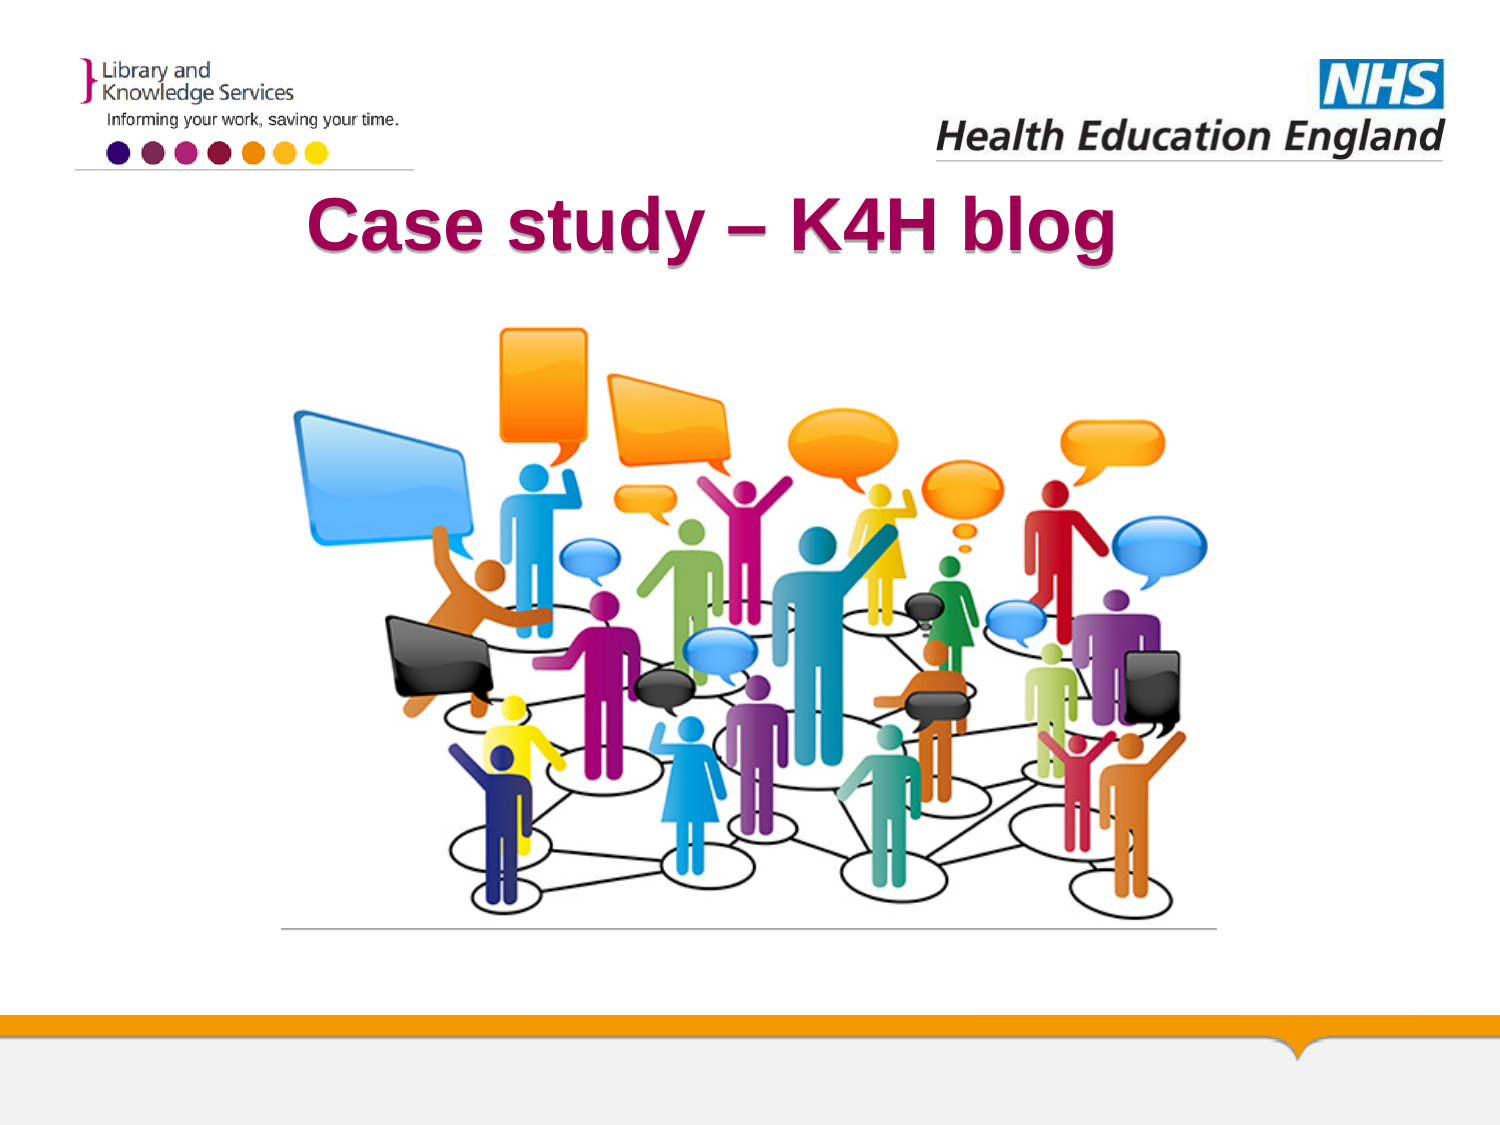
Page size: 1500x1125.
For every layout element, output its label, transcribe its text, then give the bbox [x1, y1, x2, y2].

picture [281, 300, 1219, 928]
picture [75, 54, 416, 169]
title Case study – K4H blog [75, 168, 1500, 280]
